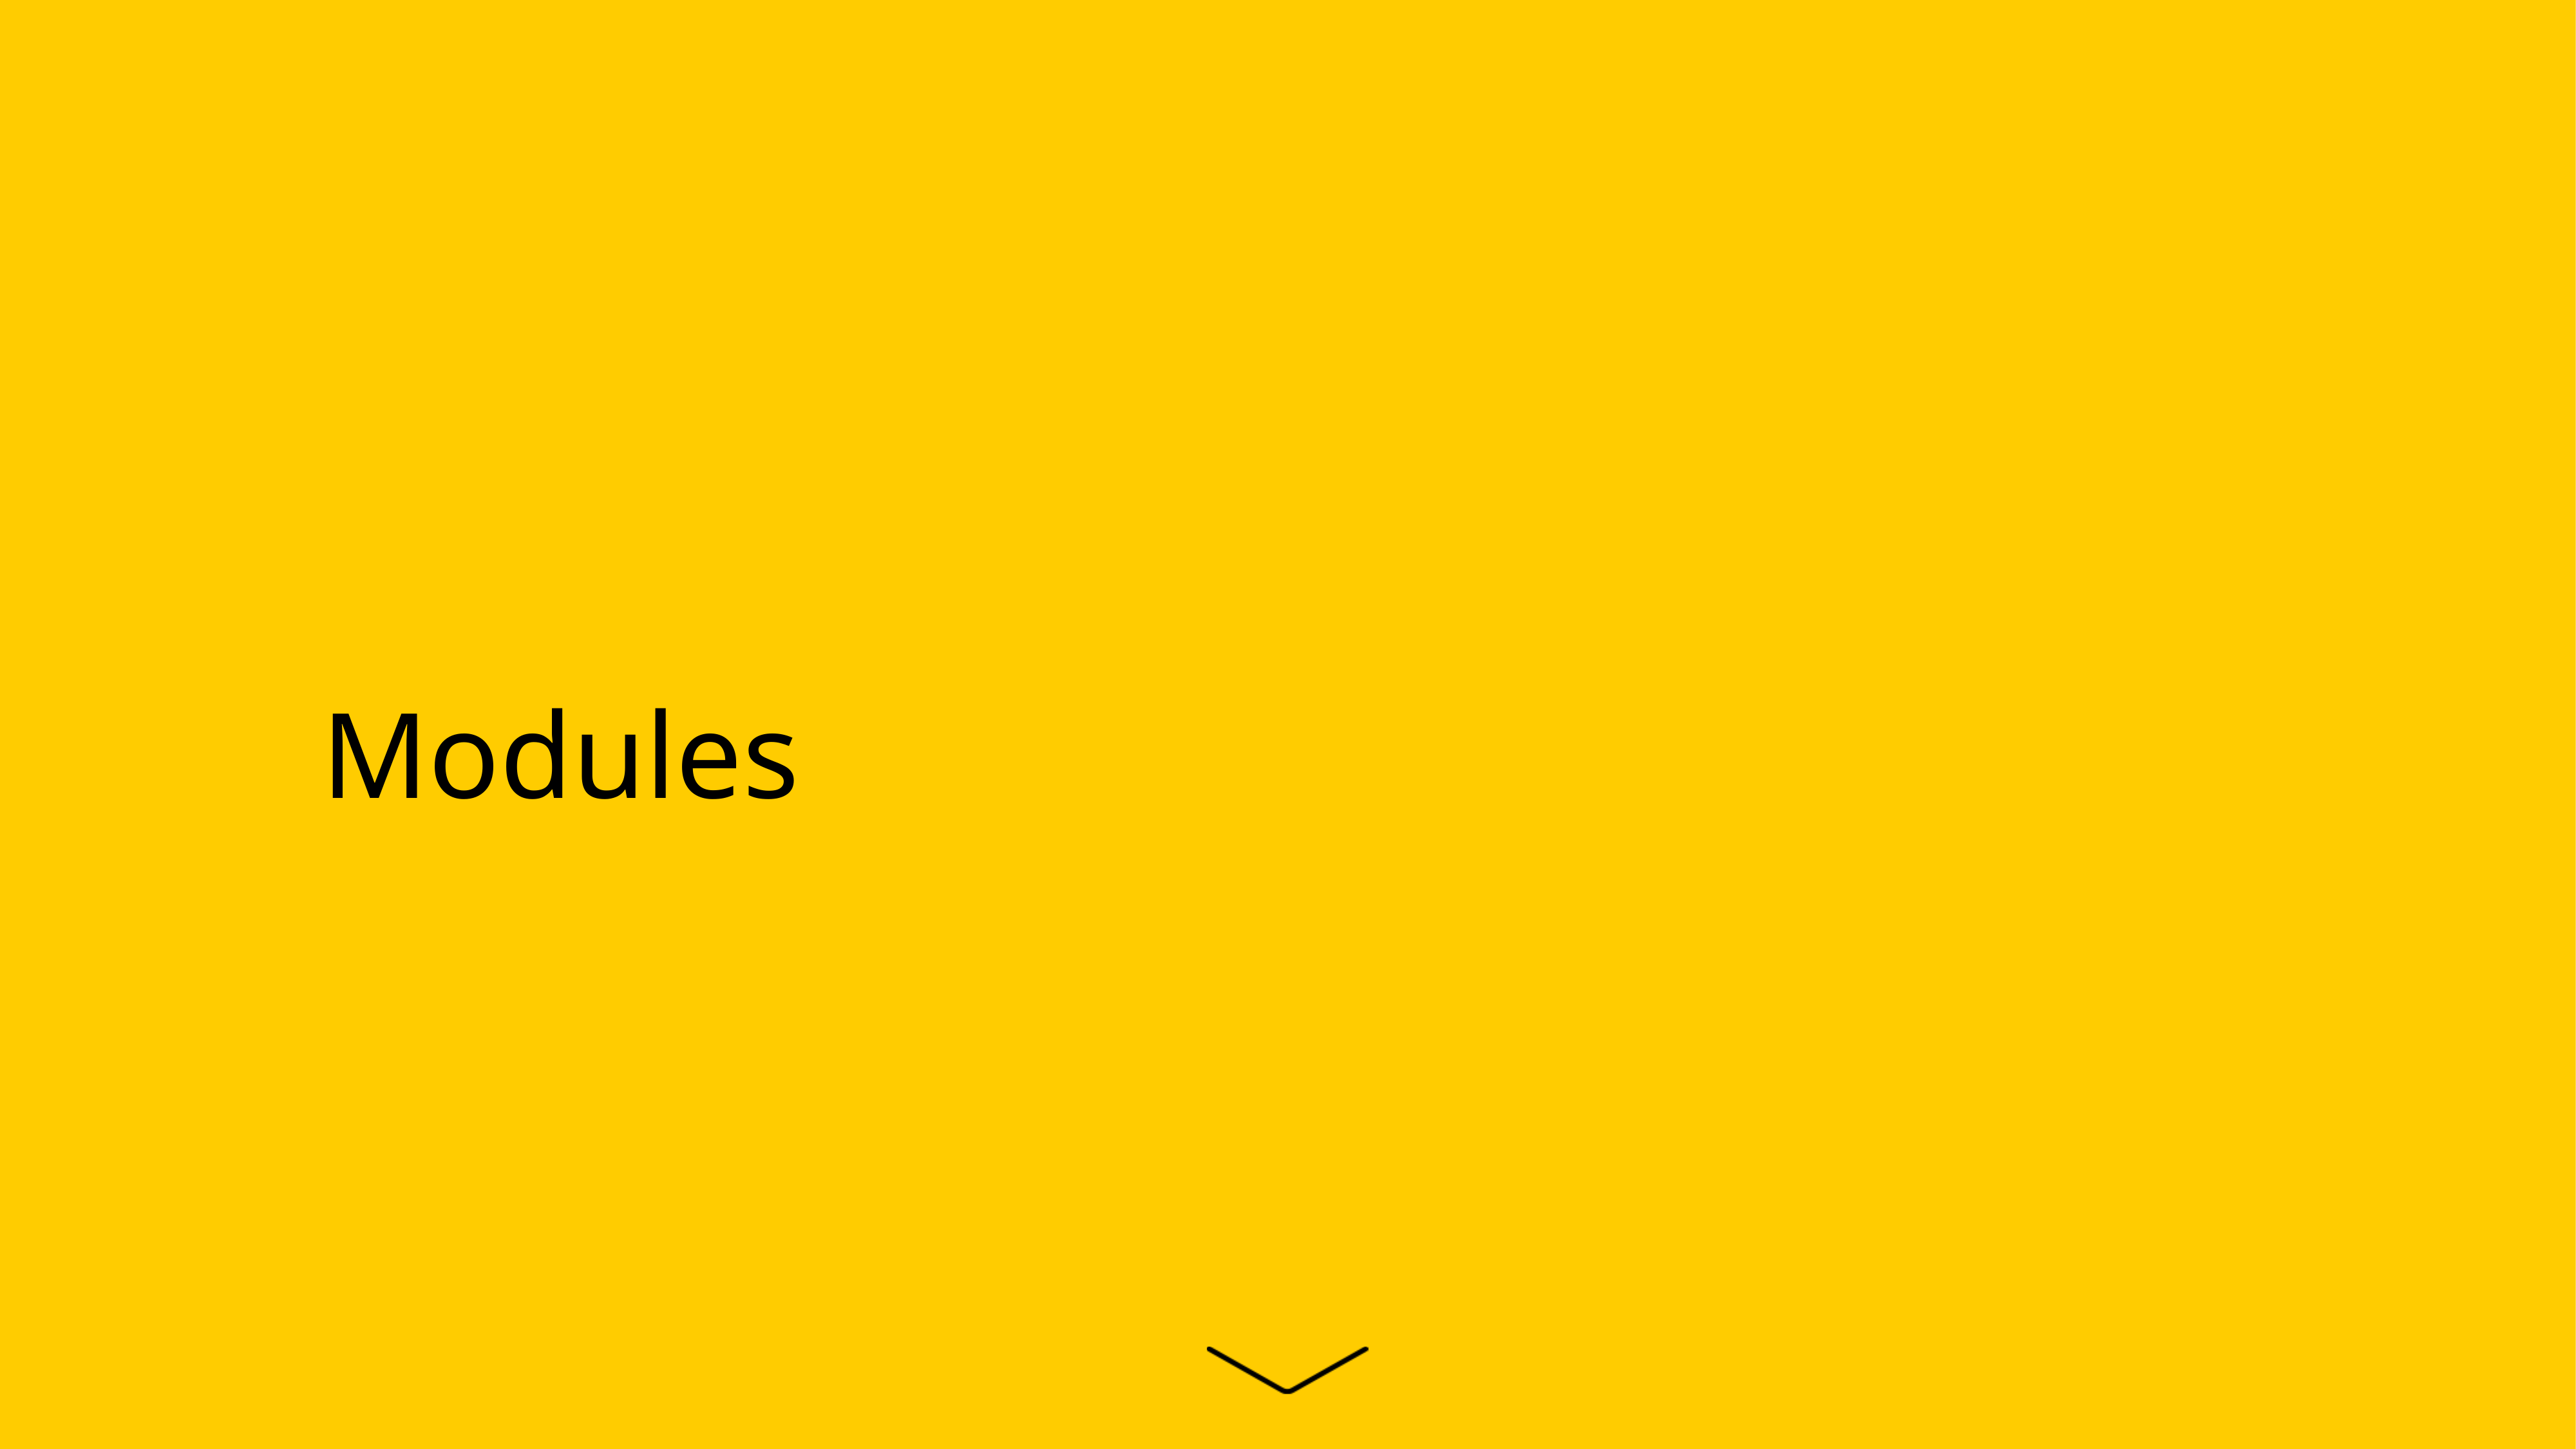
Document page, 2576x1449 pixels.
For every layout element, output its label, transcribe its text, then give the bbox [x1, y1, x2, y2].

picture [1207, 1347, 1368, 1396]
title Modules [321, 429, 2253, 1074]
